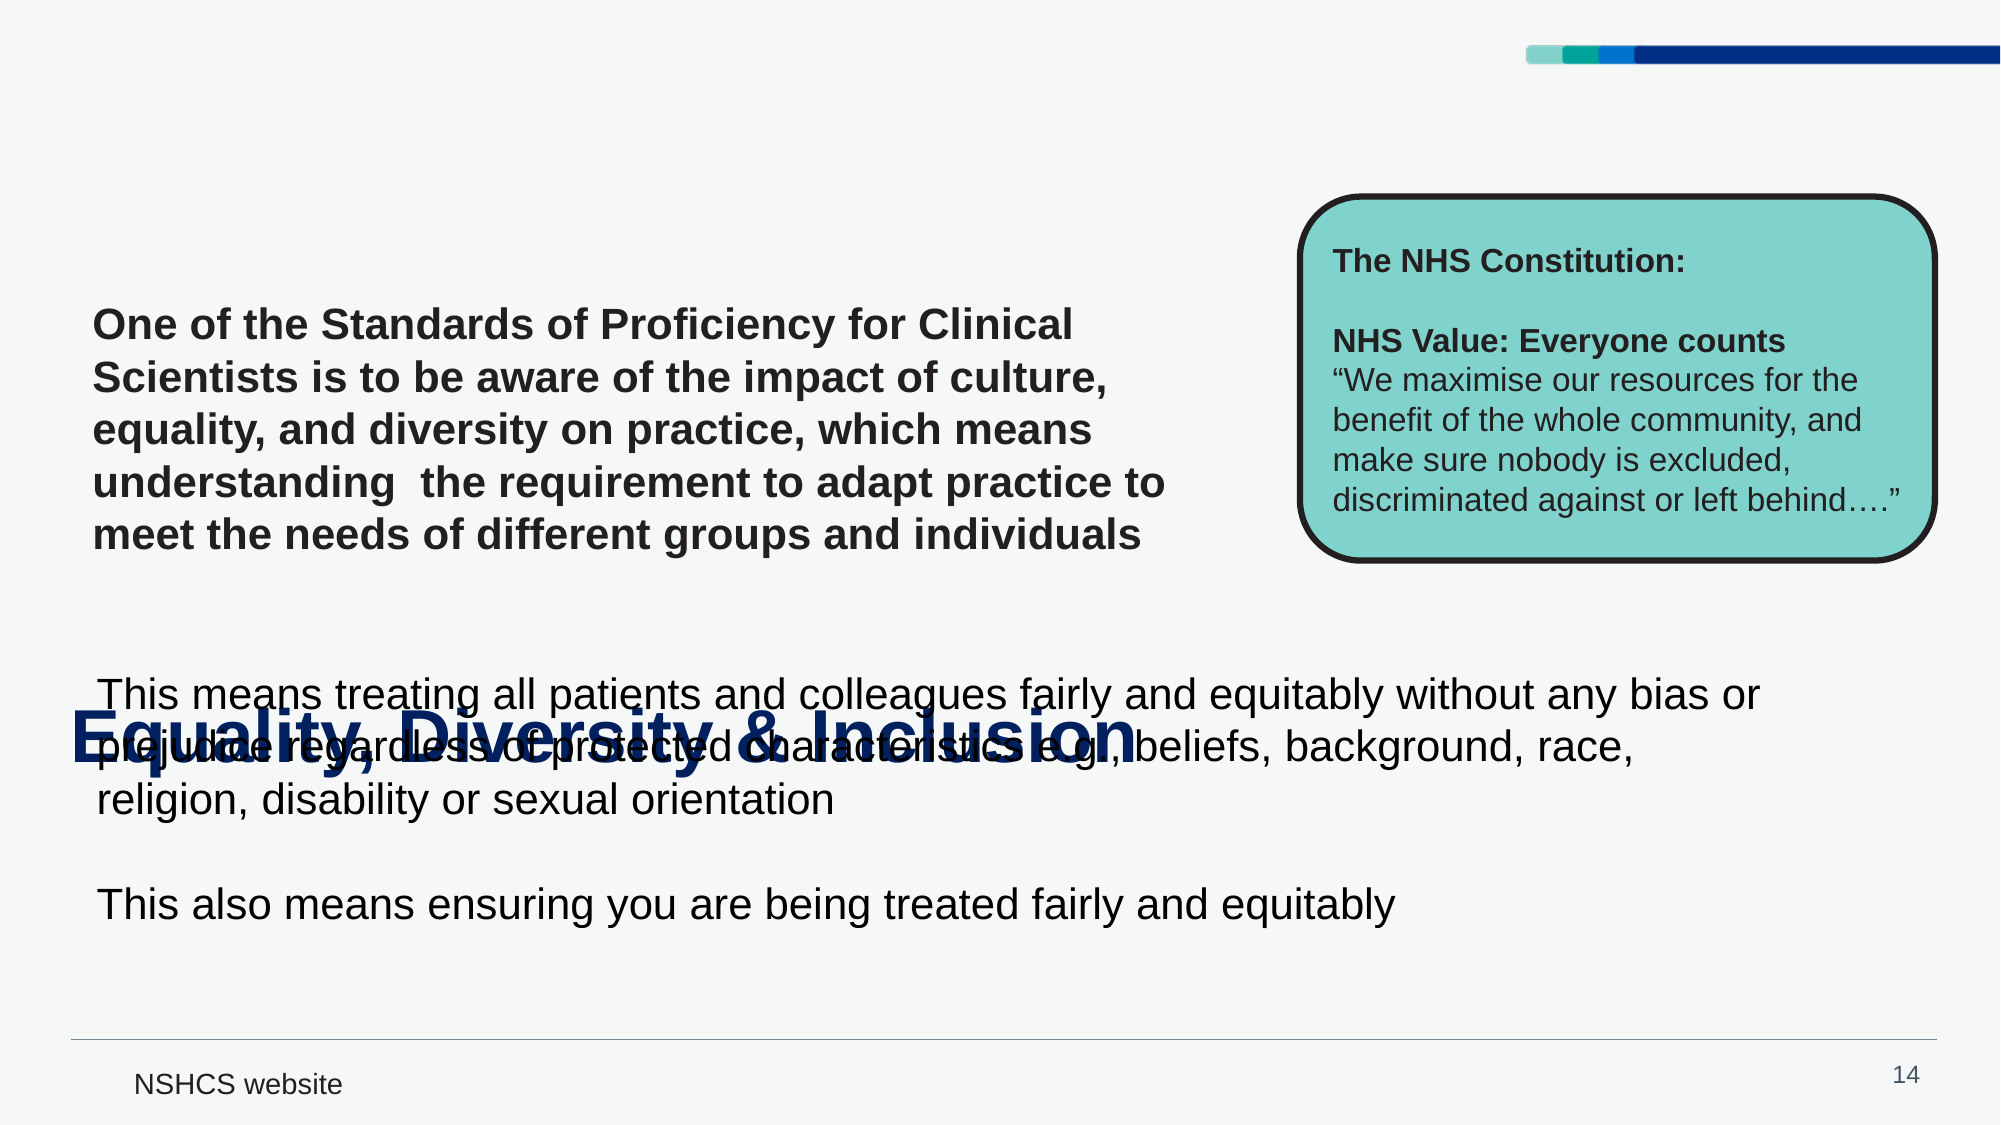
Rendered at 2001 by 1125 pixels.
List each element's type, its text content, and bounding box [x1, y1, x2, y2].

title Equality, Diversity & Inclusion [70, 70, 1942, 213]
text_box NSHCS website [118, 1057, 385, 1109]
text_box This means treating all patients and colleagues fairly and equitably without any bias or prejudice regardless of protected characteristics e.g., beliefs, background, race, religion, disability or sexual orientation​ This also means ensuring you are being treated fairly and equitably​ [81, 657, 1944, 939]
text_box One of the Standards of Proficiency for Clinical Scientists is to be aware of the impact of culture, equality, and diversity on practice, which means understanding the requirement to adapt practice to meet the needs of different groups and individuals​ [77, 288, 1252, 569]
text_box The NHS Constitution: NHS Value: Everyone counts “We maximise our resources for the benefit of the whole community, and make sure nobody is excluded, discriminated against or left behind….” [1299, 196, 1935, 561]
